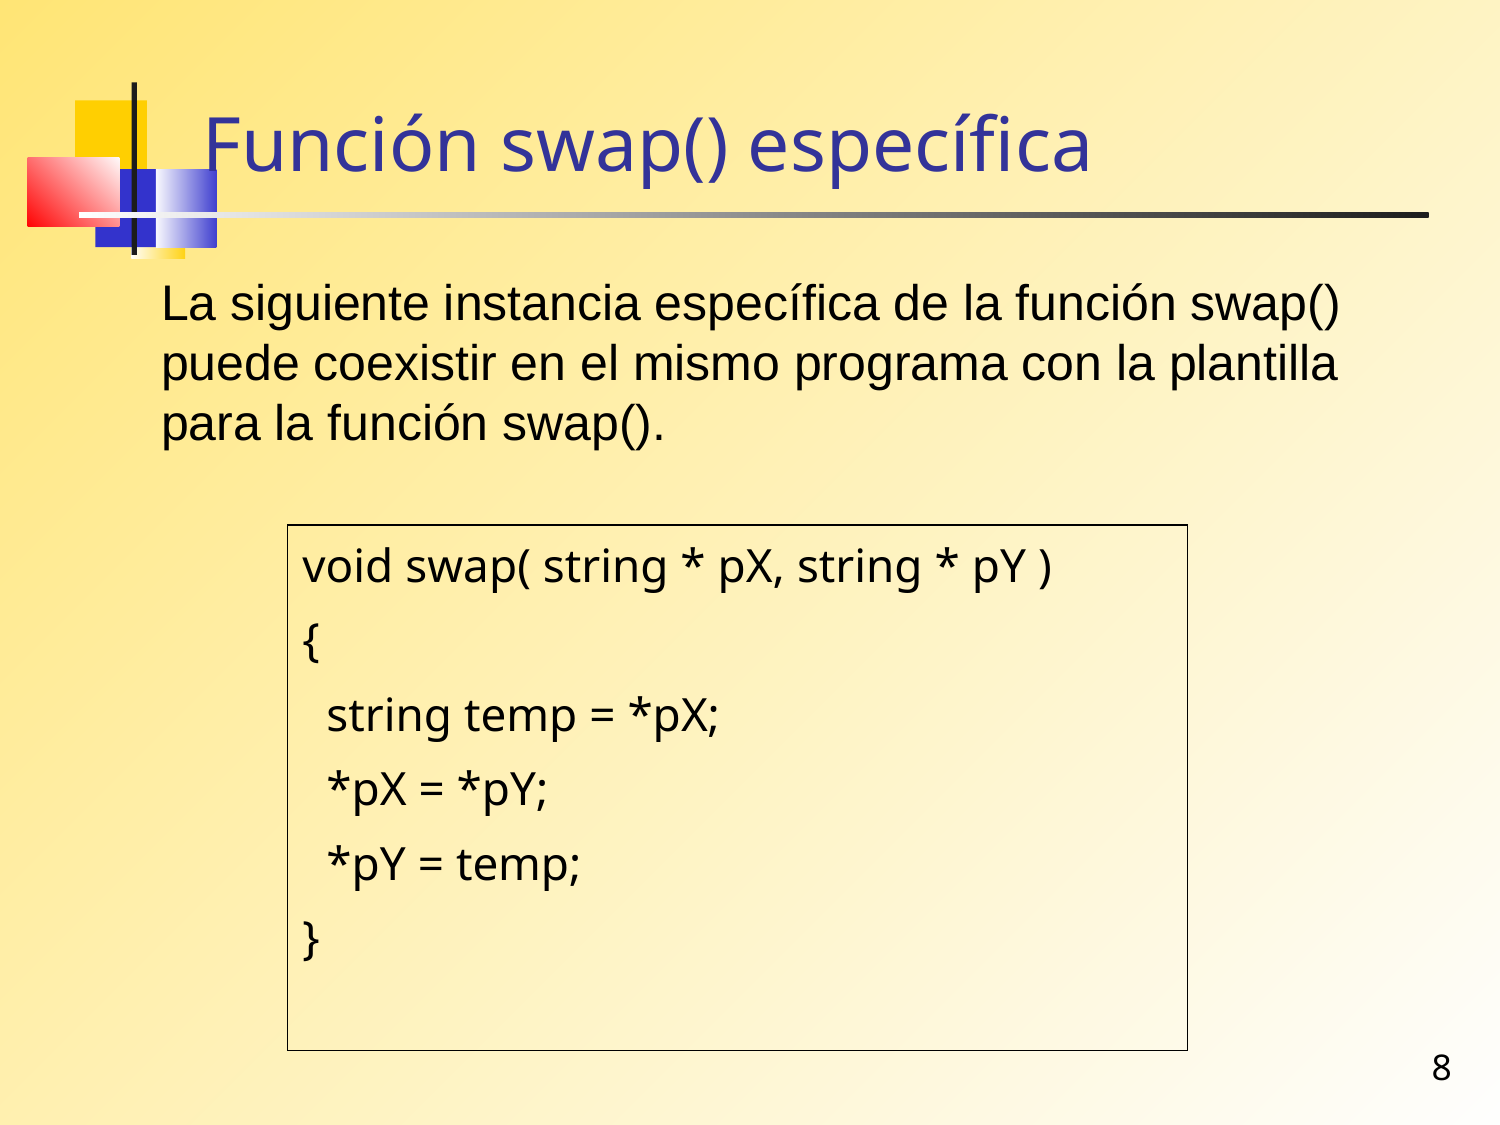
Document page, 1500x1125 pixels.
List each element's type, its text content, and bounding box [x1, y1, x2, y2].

title Función swap() específica [187, 37, 1466, 201]
list void swap( string * pX, string * pY ) { string temp = *pX; *pX = *pY; *pY = temp; } [287, 524, 1188, 998]
text_box La siguiente instancia específica de la función swap() puede coexistir en el mismo programa con la plantilla para la función swap(). [137, 262, 1375, 458]
